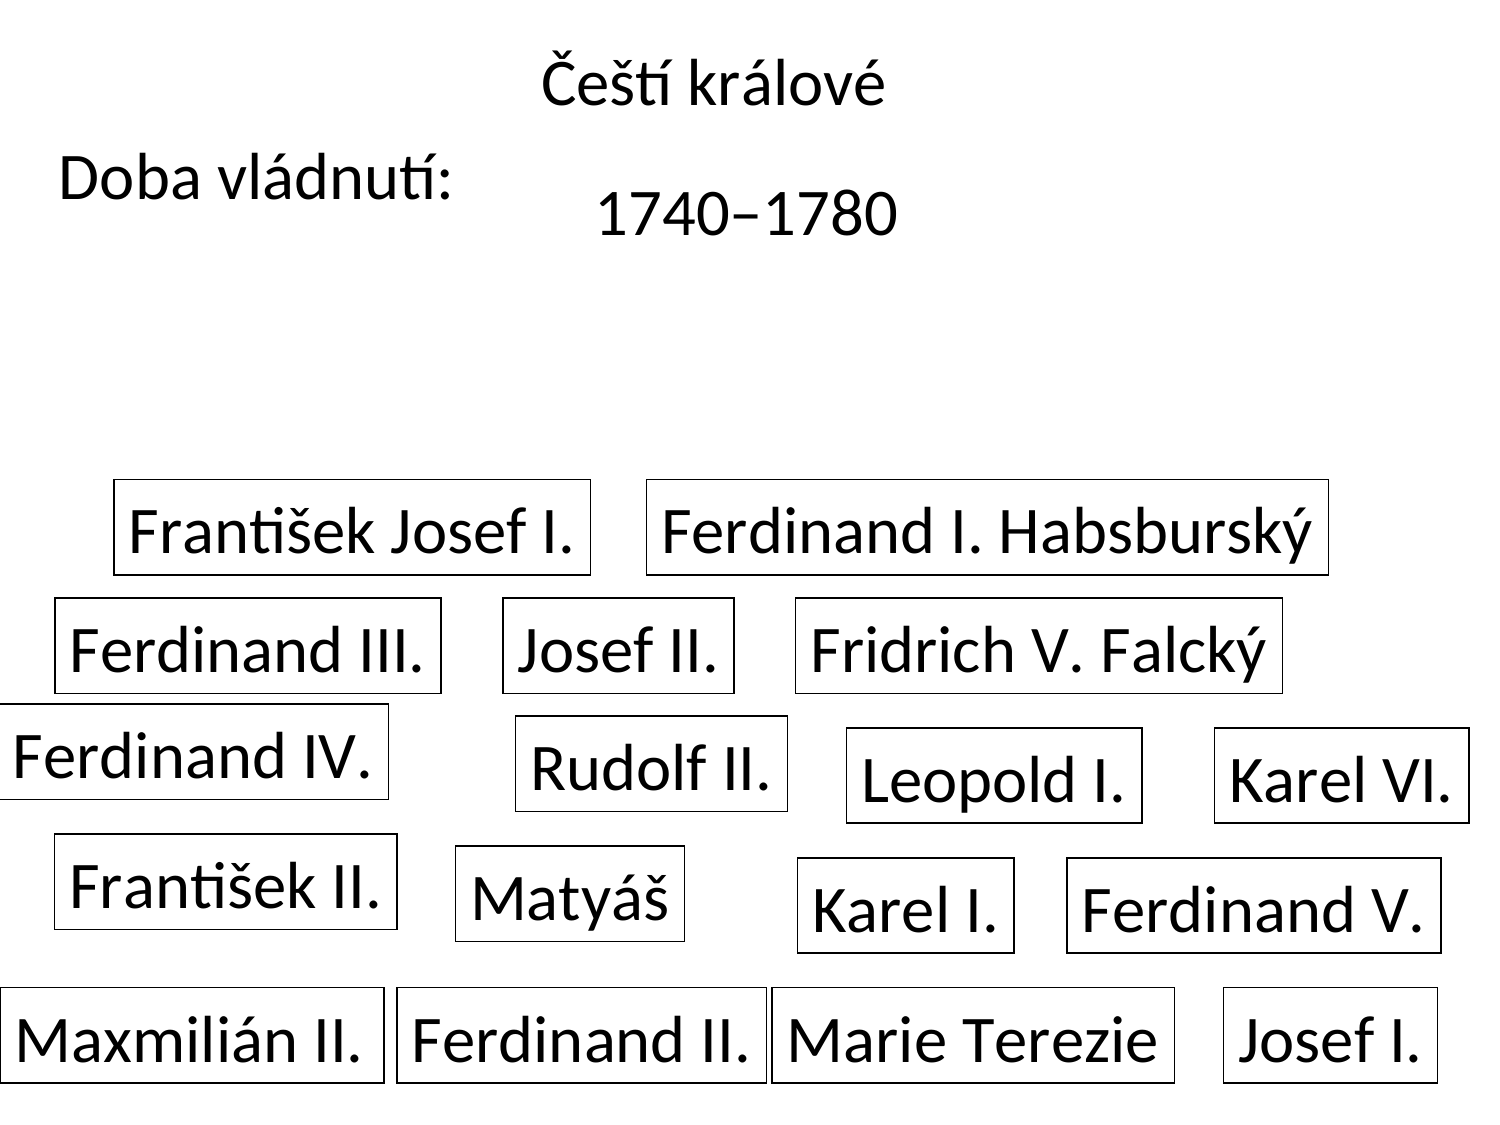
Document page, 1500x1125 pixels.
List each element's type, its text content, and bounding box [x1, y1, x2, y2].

text_box Karel I. [797, 857, 1015, 954]
text_box Ferdinand IV. [0, 704, 389, 800]
text_box Matyáš [455, 846, 685, 942]
text_box Ferdinand I. Habsburský [646, 479, 1329, 576]
text_box Josef II. [503, 597, 735, 694]
text_box Leopold I. [846, 727, 1142, 824]
text_box Marie Terezie [771, 987, 1175, 1084]
text_box Doba vládnutí: [44, 125, 470, 221]
text_box Ferdinand III. [54, 597, 442, 694]
text_box Ferdinand II. [396, 987, 767, 1084]
text_box Josef I. [1223, 987, 1438, 1084]
text_box 1740–1780 [549, 160, 913, 257]
text_box Karel VI. [1214, 727, 1469, 824]
text_box František II. [54, 834, 398, 930]
text_box Fridrich V. Falcký [795, 597, 1283, 694]
text_box Rudolf II. [515, 716, 788, 812]
text_box Ferdinand V. [1067, 857, 1441, 954]
text_box Maxmilián II. [0, 987, 384, 1084]
text_box Čeští králové [526, 30, 903, 127]
text_box František Josef I. [113, 479, 591, 576]
